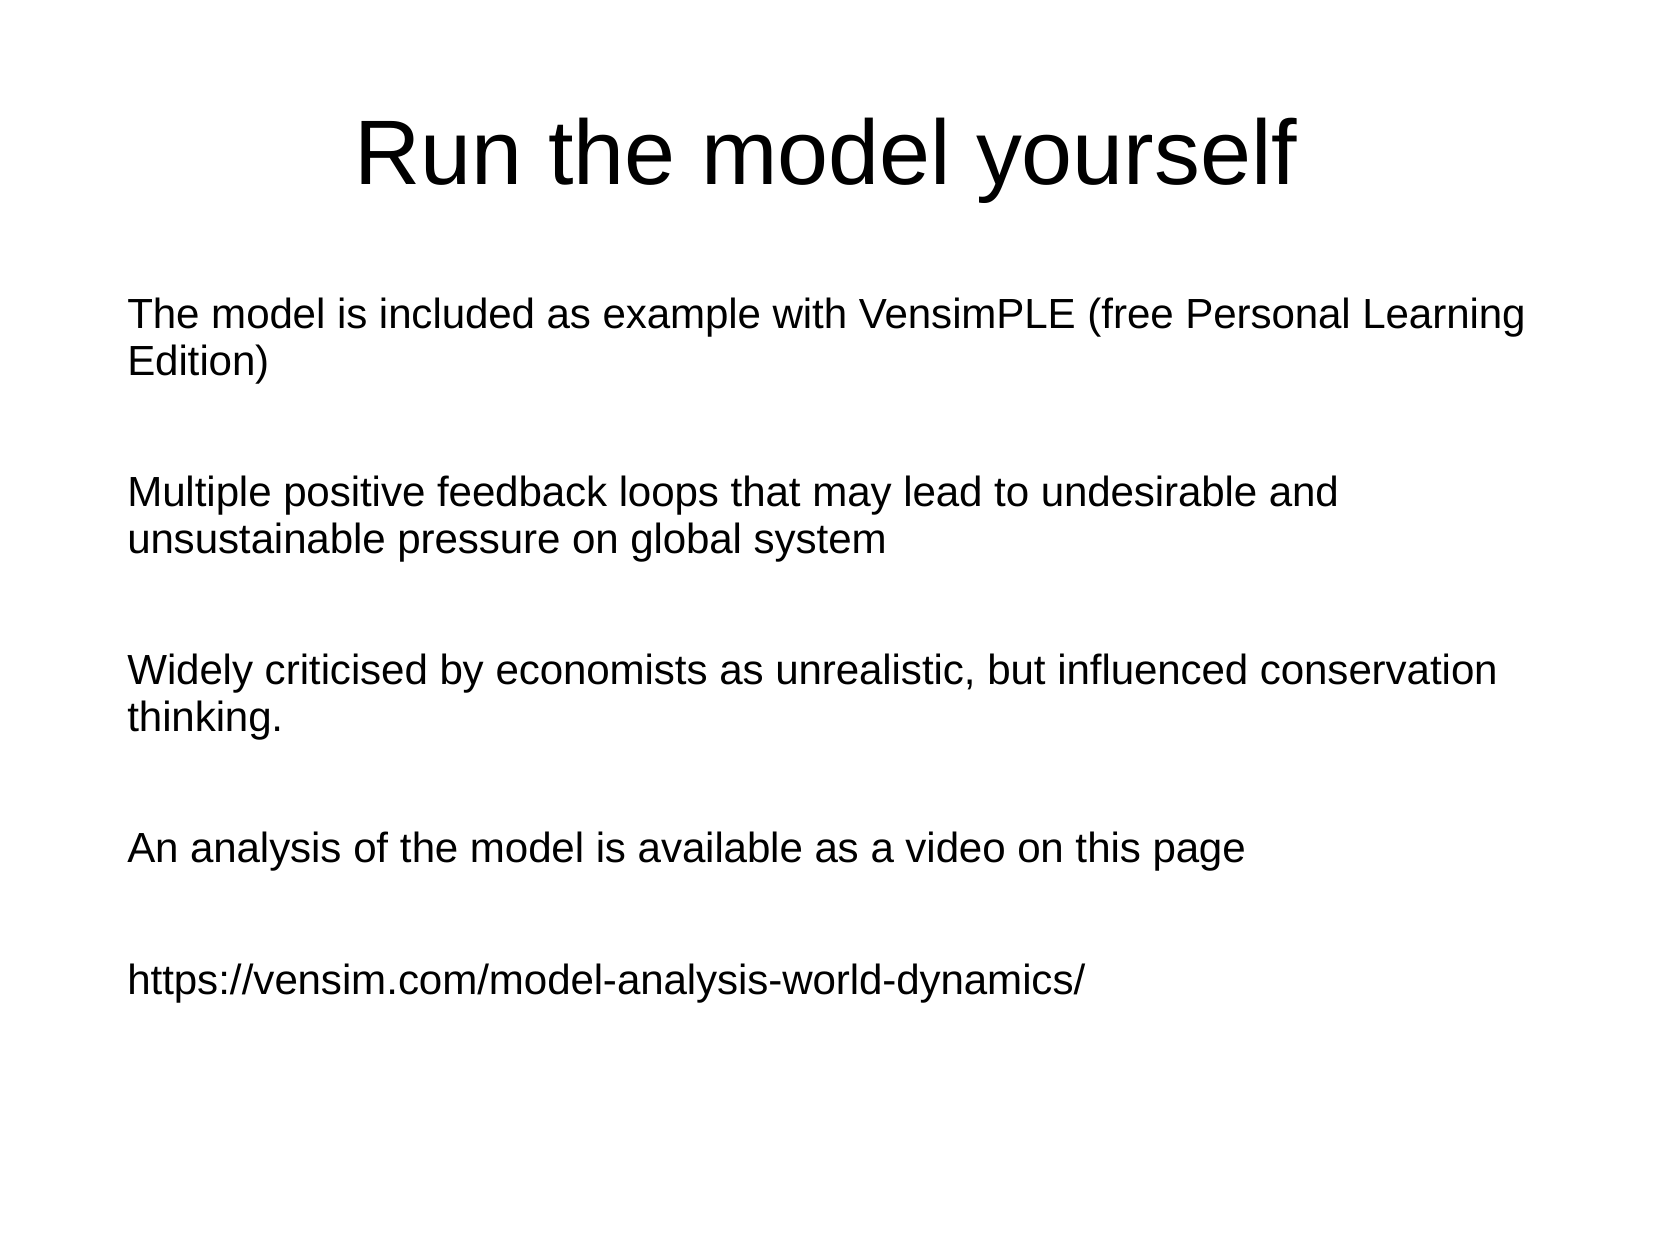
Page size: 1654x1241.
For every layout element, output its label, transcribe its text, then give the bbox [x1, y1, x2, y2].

list The model is included as example with VensimPLE (free Personal Learning Edition) Multiple positive feedback loops that may lead to undesirable and unsustainable pressure on global system Widely criticised by economists as unrealistic, but influenced conservation thinking. An analysis of the model is available as a video on this page https://vensim.com/model-analysis-world-dynamics/ [82, 290, 1538, 1010]
title Run the model yourself [82, 49, 1571, 257]
